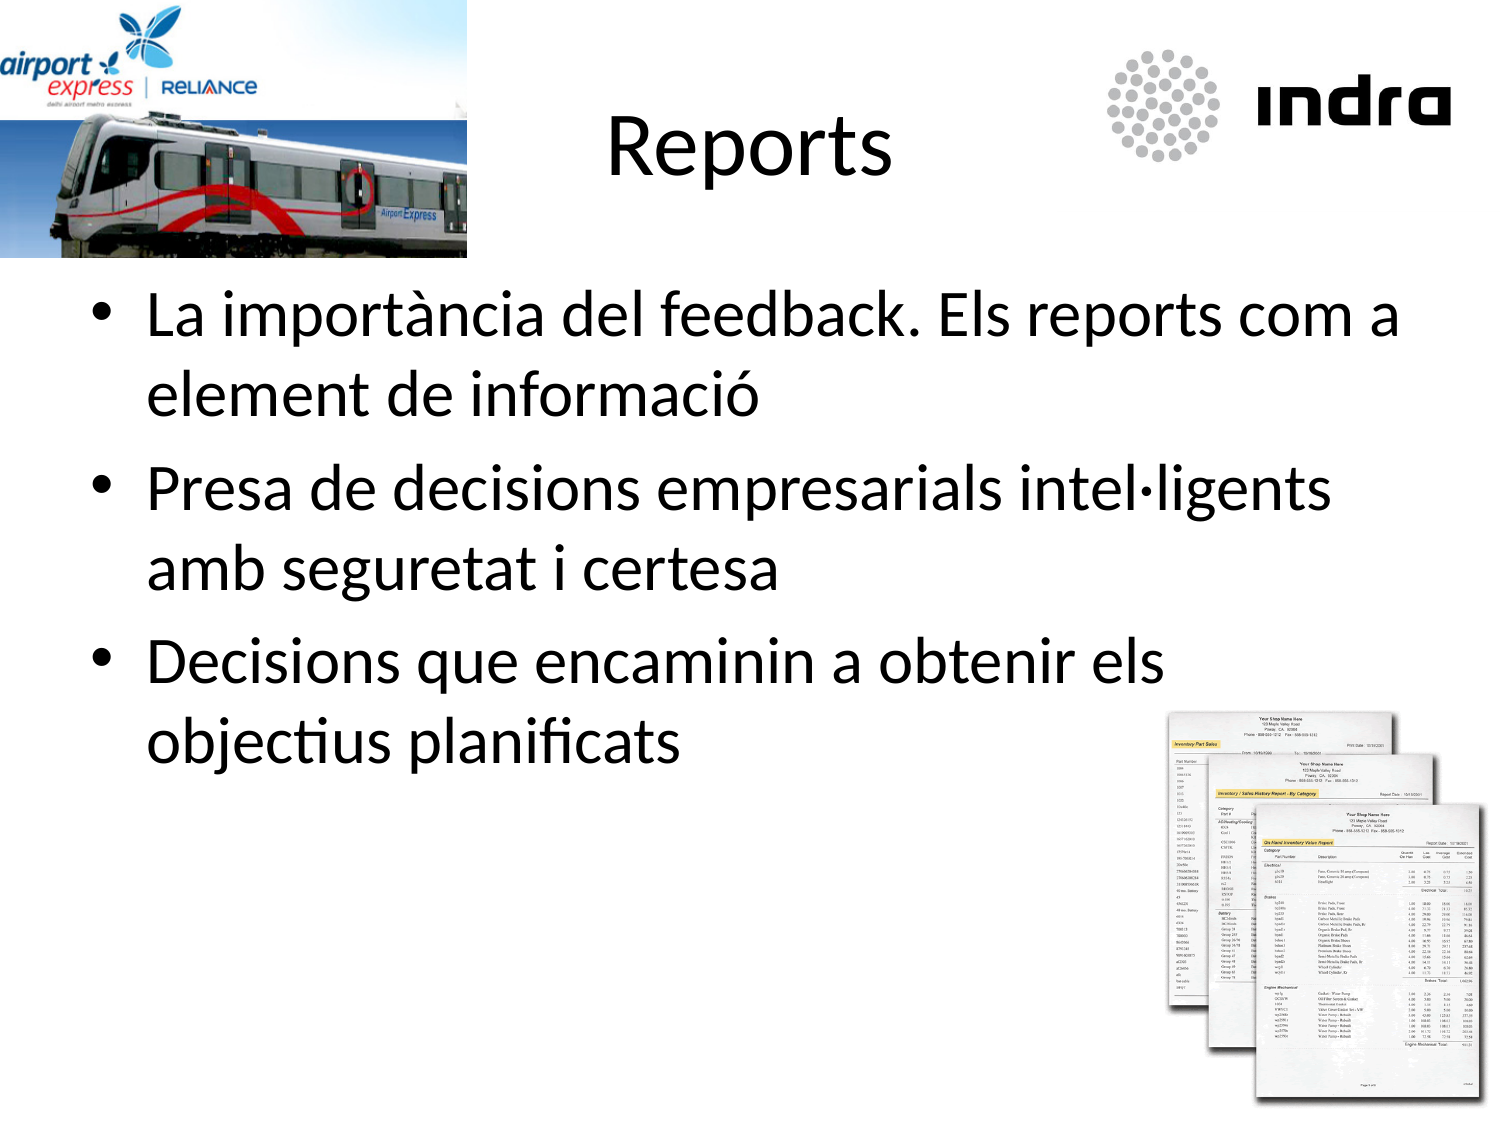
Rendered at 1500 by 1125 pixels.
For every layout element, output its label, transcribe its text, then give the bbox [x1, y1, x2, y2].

list La importància del feedback. Els reports com a element de informació Presa de decisions empresarials intel·ligents amb seguretat i certesa Decisions que encaminin a obtenir els objectius planificats [75, 262, 1425, 1005]
title Reports [467, 45, 1425, 233]
picture [0, 0, 467, 258]
picture [1057, 0, 1500, 212]
picture [1149, 702, 1500, 1121]
